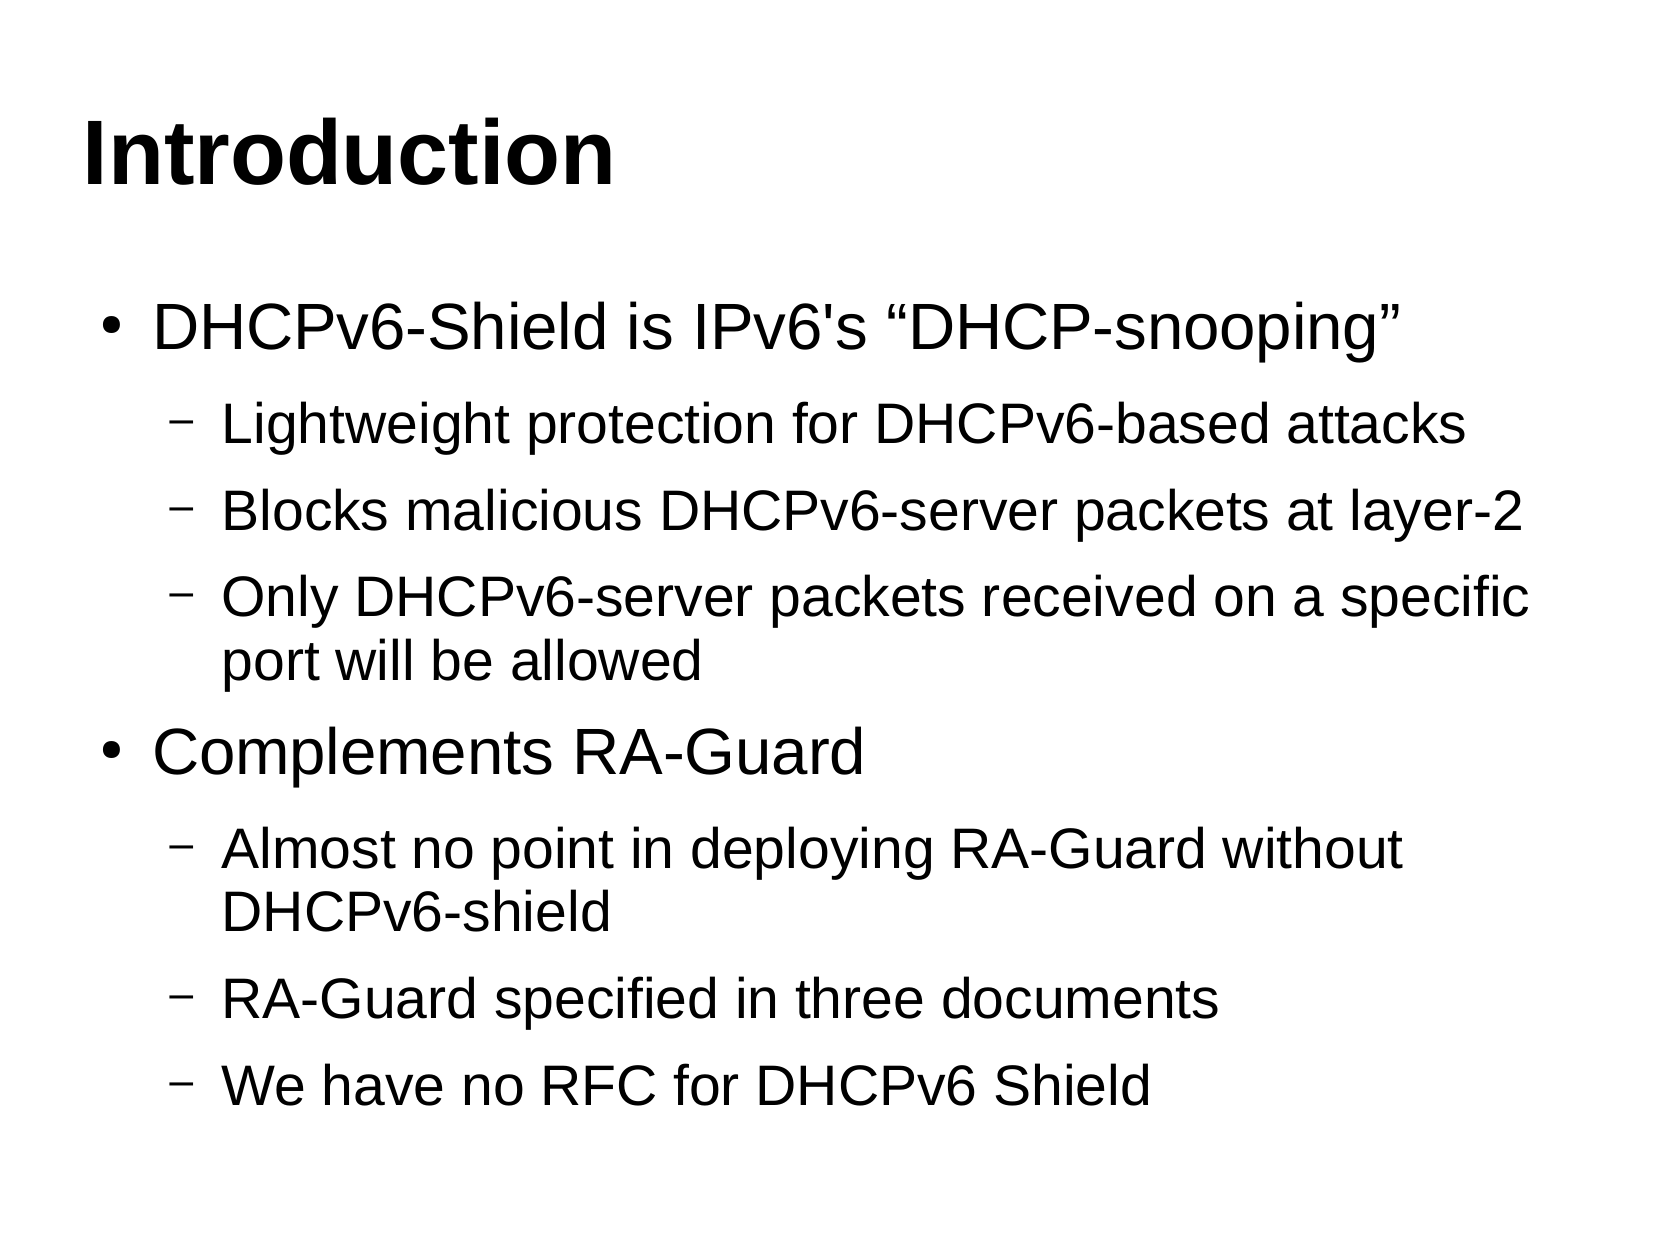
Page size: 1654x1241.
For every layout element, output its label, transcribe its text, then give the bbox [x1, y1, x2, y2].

list DHCPv6-Shield is IPv6's “DHCP-snooping” Lightweight protection for DHCPv6-based attacks Blocks malicious DHCPv6-server packets at layer-2 Only DHCPv6-server packets received on a specific port will be allowed Complements RA-Guard Almost no point in deploying RA-Guard without DHCPv6-shield RA-Guard specified in three documents We have no RFC for DHCPv6 Shield [82, 290, 1538, 1171]
title Introduction [82, 49, 1571, 257]
